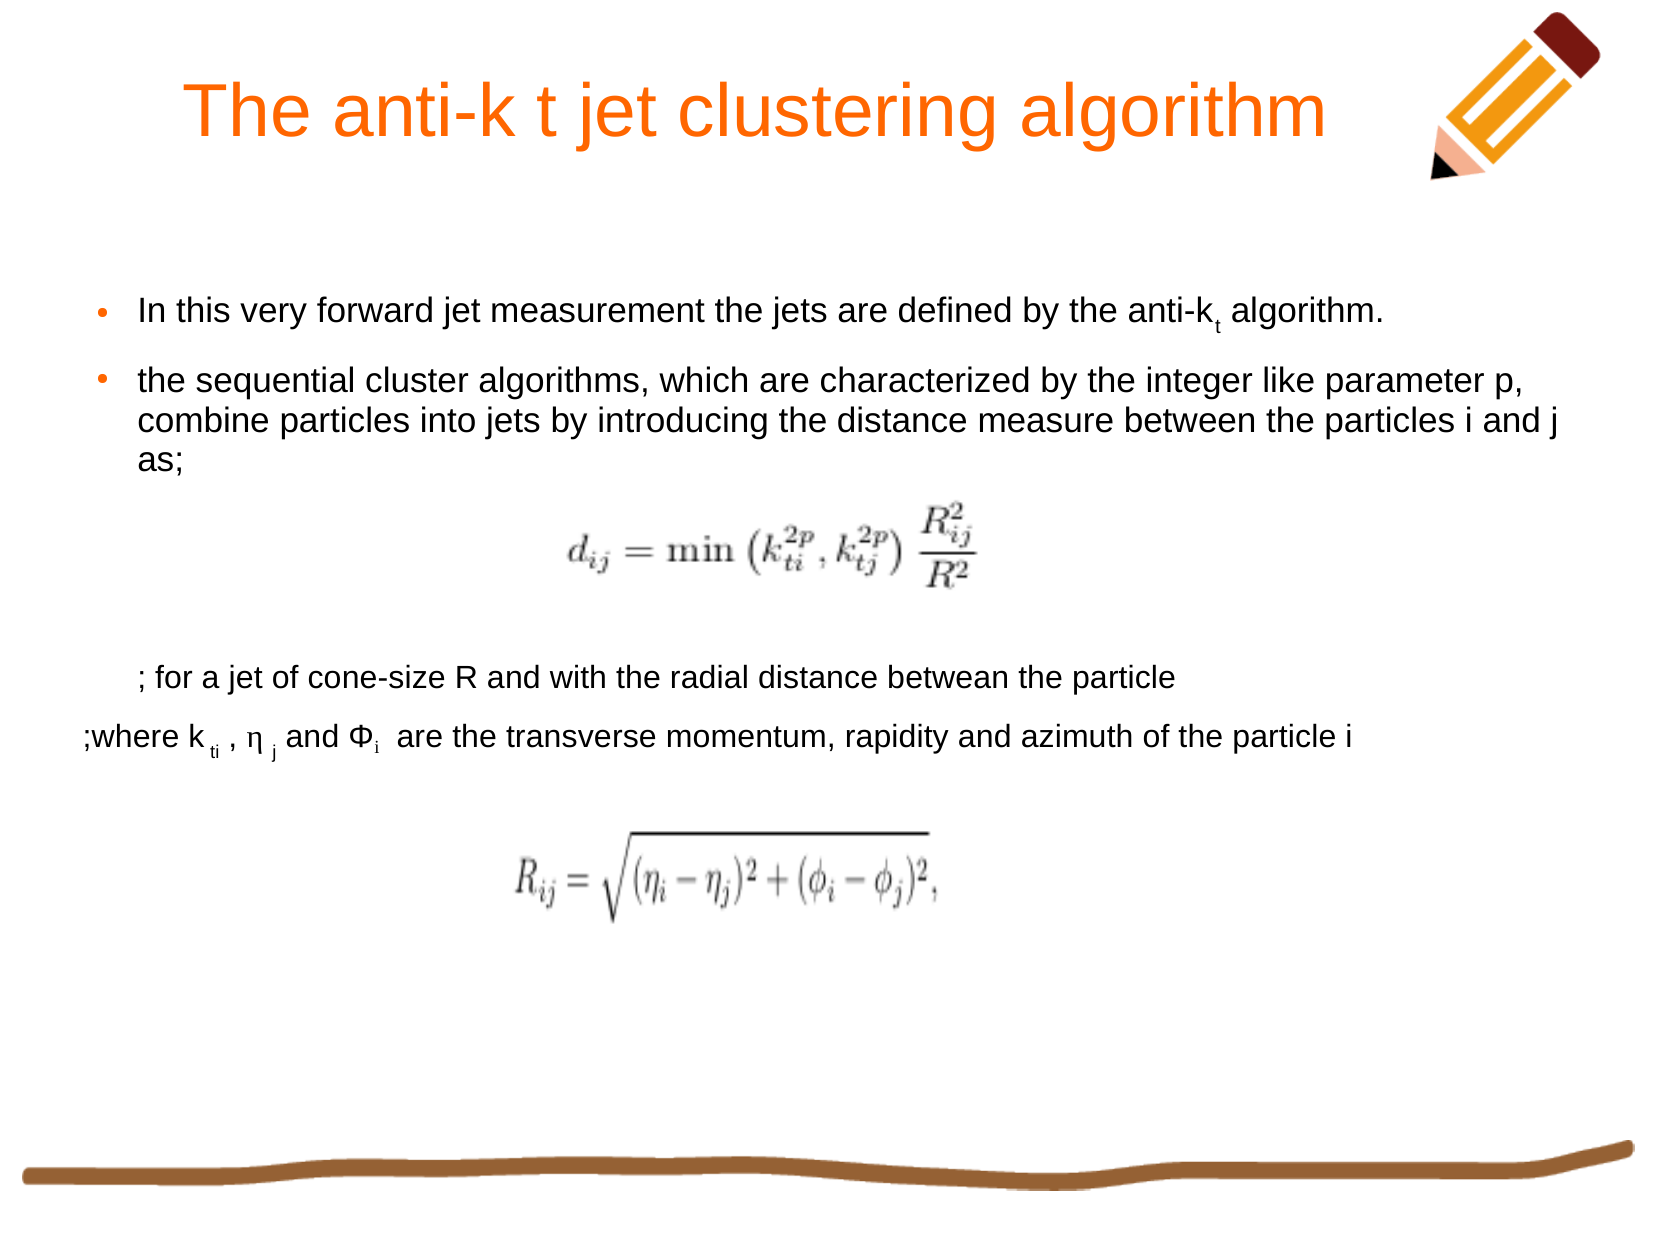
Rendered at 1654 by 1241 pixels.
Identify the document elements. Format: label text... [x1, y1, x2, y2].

picture [22, 1140, 1635, 1191]
picture [510, 824, 946, 946]
list In this very forward jet measurement the jets are defined by the anti-kt algorithm. the sequential cluster algorithms, which are characterized by the integer like parameter p, combine particles into jets by introducing the distance measure between the particles i and j as; ; for a jet of cone-size R and with the radial distance betwean the particle ;where k ti , η j and Φi are the transverse momentum, rapidity and azimuth of the particle i [82, 290, 1571, 1122]
picture [1430, 12, 1601, 181]
picture [555, 494, 1006, 623]
title The anti-k t jet clustering algorithm [82, 49, 1430, 172]
